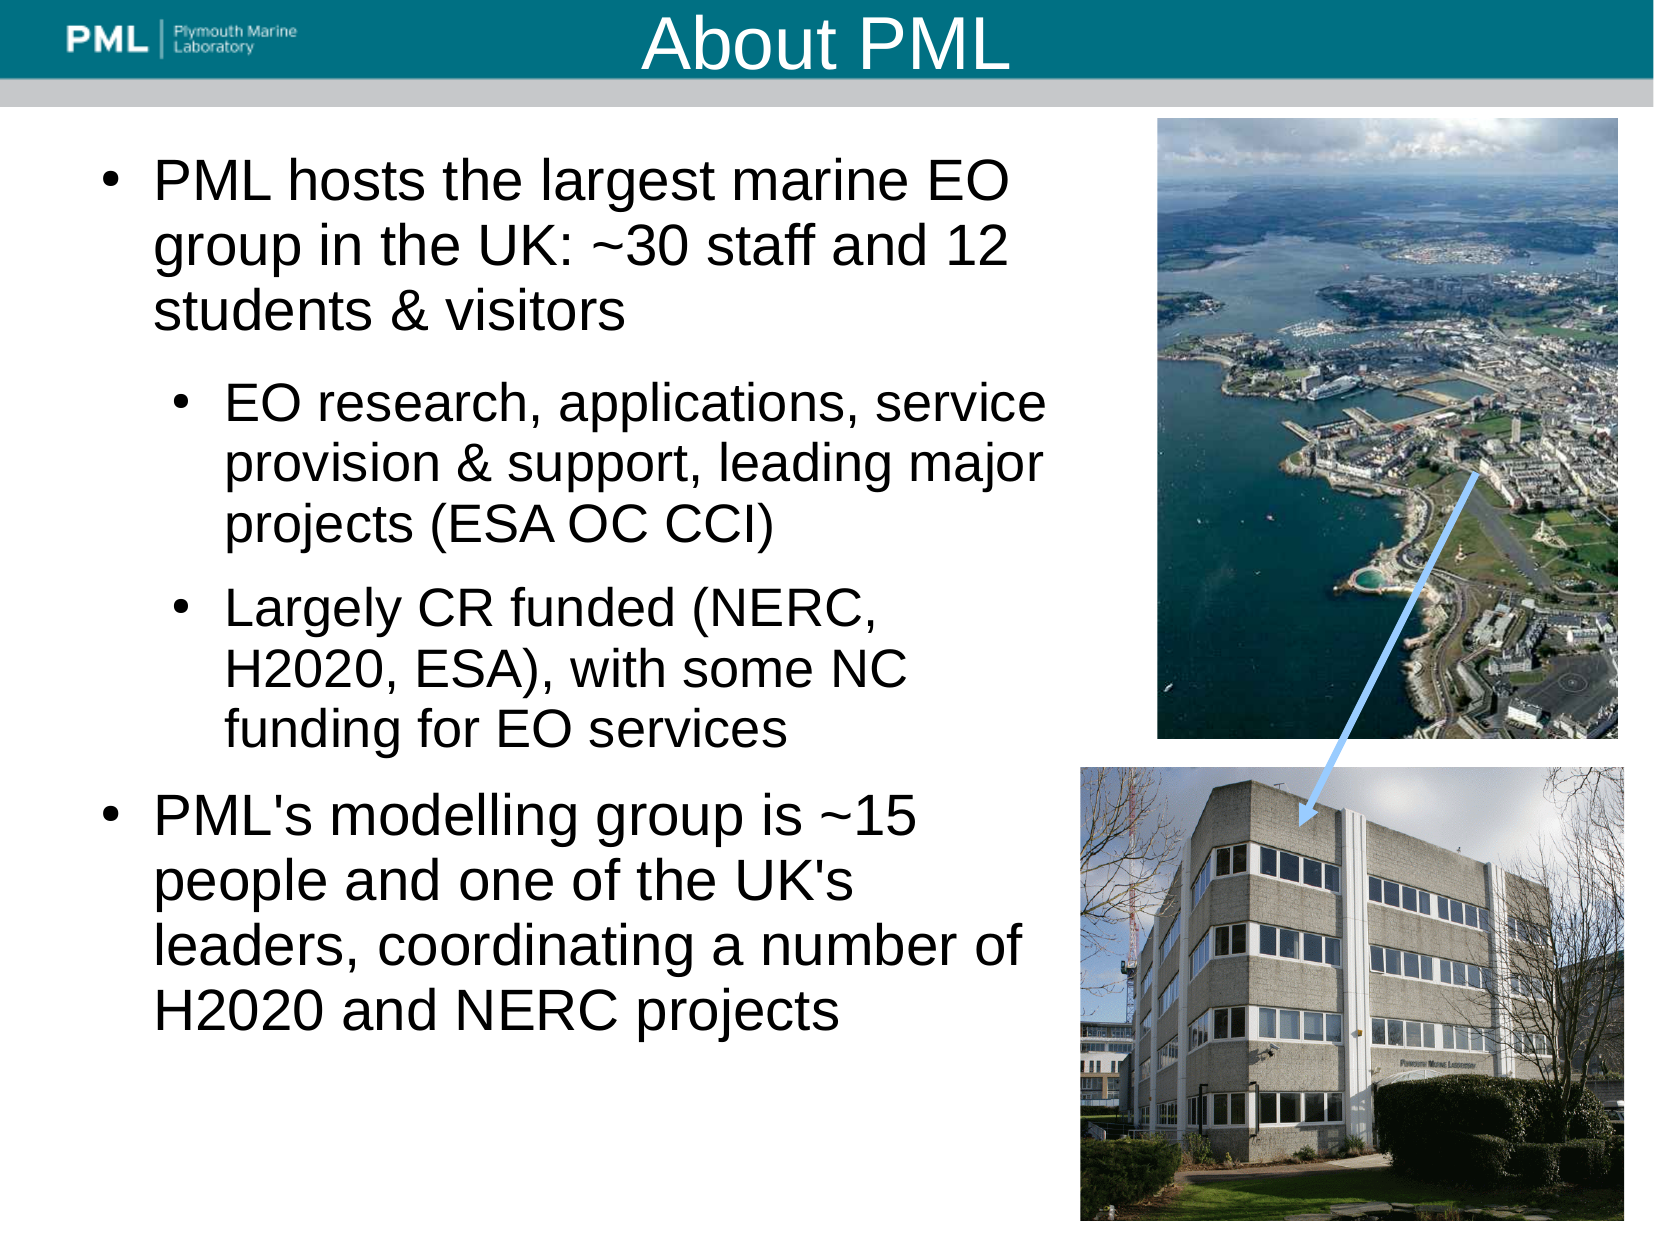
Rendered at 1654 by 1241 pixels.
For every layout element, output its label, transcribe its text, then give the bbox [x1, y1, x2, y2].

picture [0, 0, 1654, 107]
picture [1157, 118, 1618, 739]
title About PML [177, 0, 1477, 89]
list PML hosts the largest marine EO group in the UK: ~30 staff and 12 students & visitors EO research, applications, service provision & support, leading major projects (ESA OC CCI) Largely CR funded (NERC, H2020, ESA), with some NC funding for EO services PML's modelling group is ~15 people and one of the UK's leaders, coordinating a number of H2020 and NERC projects [82, 147, 1063, 1173]
picture [1080, 767, 1625, 1221]
